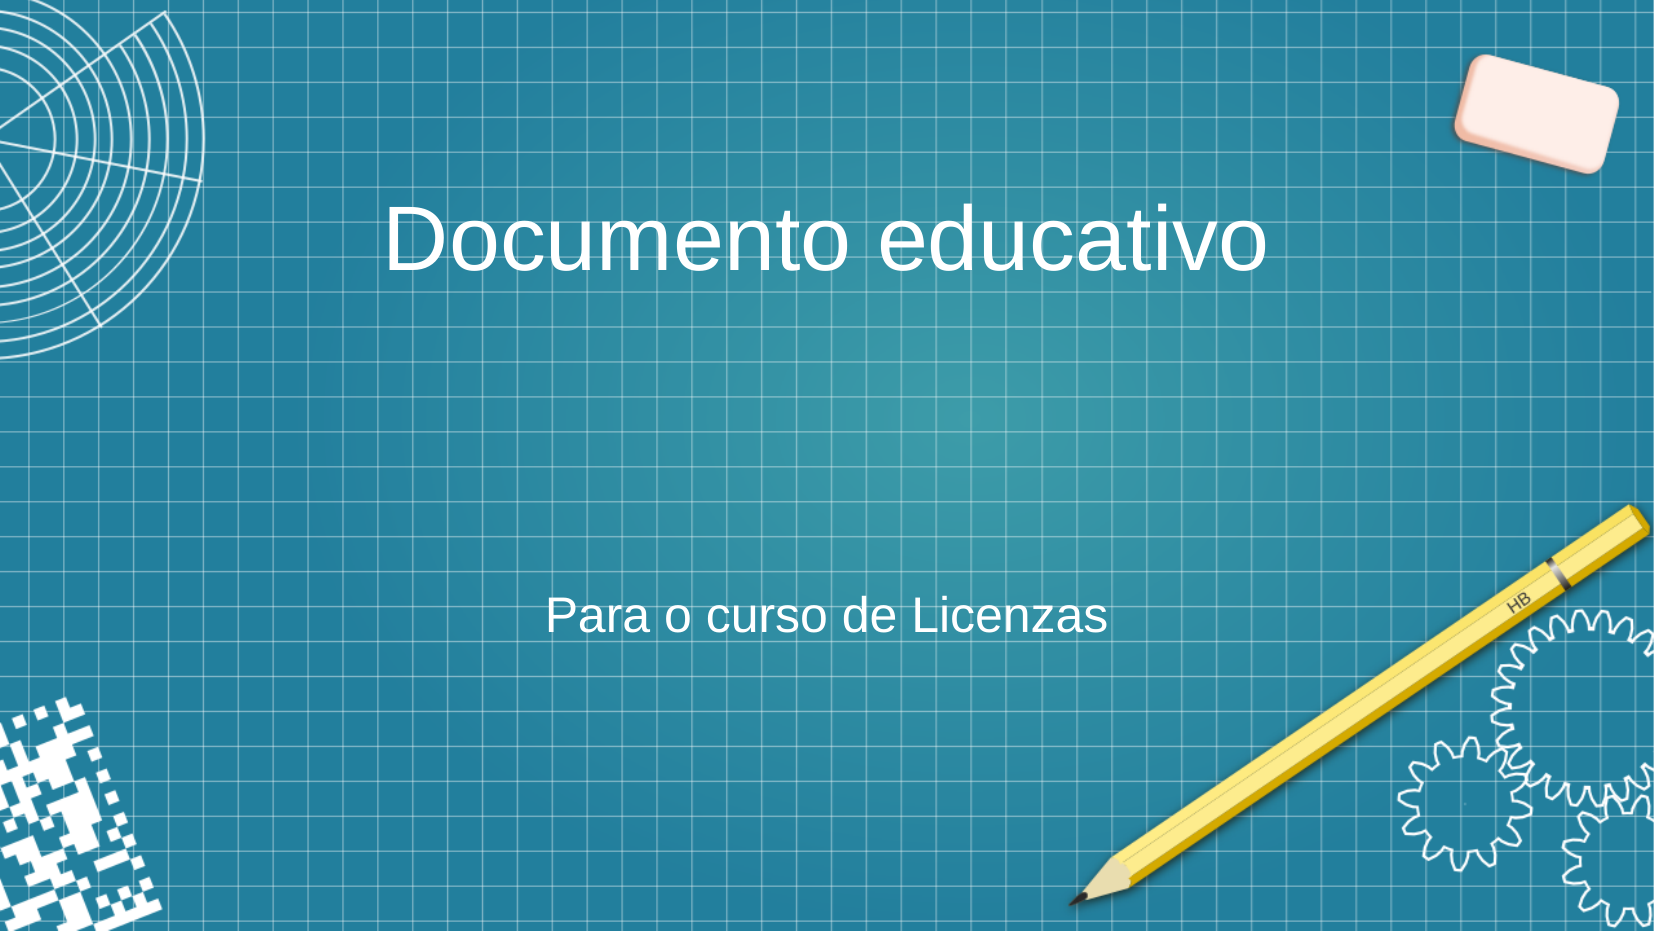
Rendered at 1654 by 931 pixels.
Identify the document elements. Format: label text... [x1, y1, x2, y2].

picture [0, 0, 1654, 931]
title Documento educativo [82, 132, 1571, 346]
subtitle Para o curso de Licenzas [82, 389, 1571, 842]
